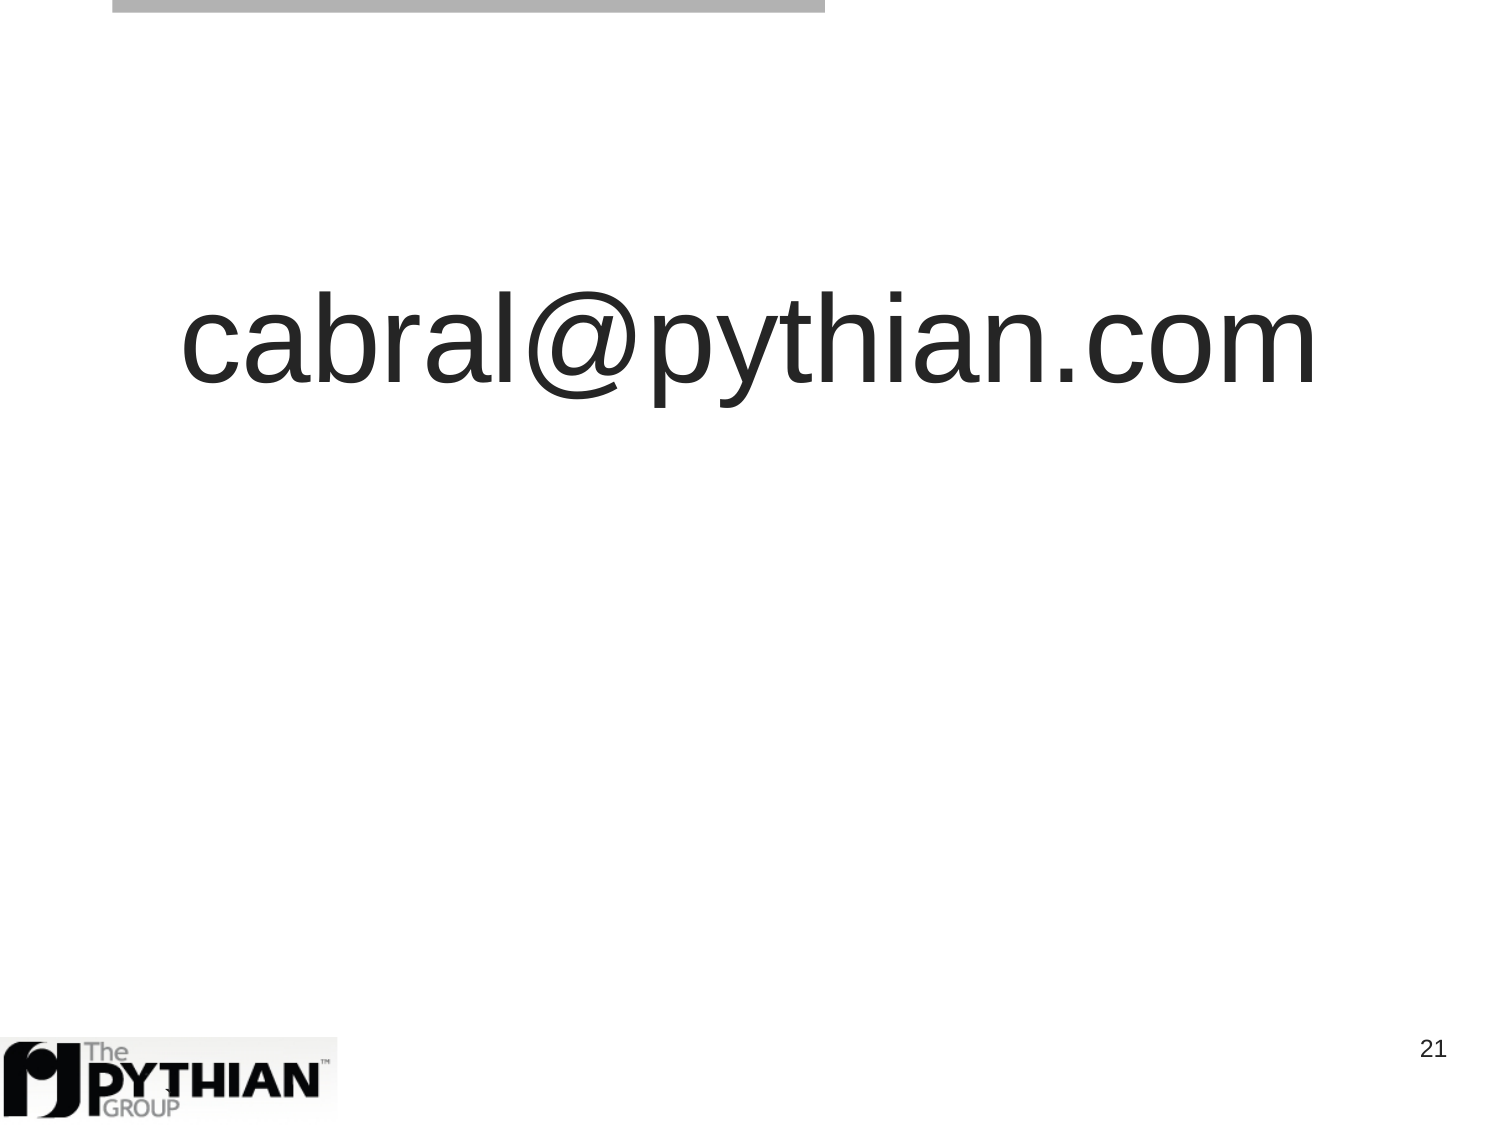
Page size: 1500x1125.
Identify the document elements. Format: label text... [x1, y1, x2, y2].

text_box cabral@pythian.com [112, 249, 1388, 838]
text_box <number> [1112, 1024, 1463, 1103]
picture [0, 1037, 338, 1125]
